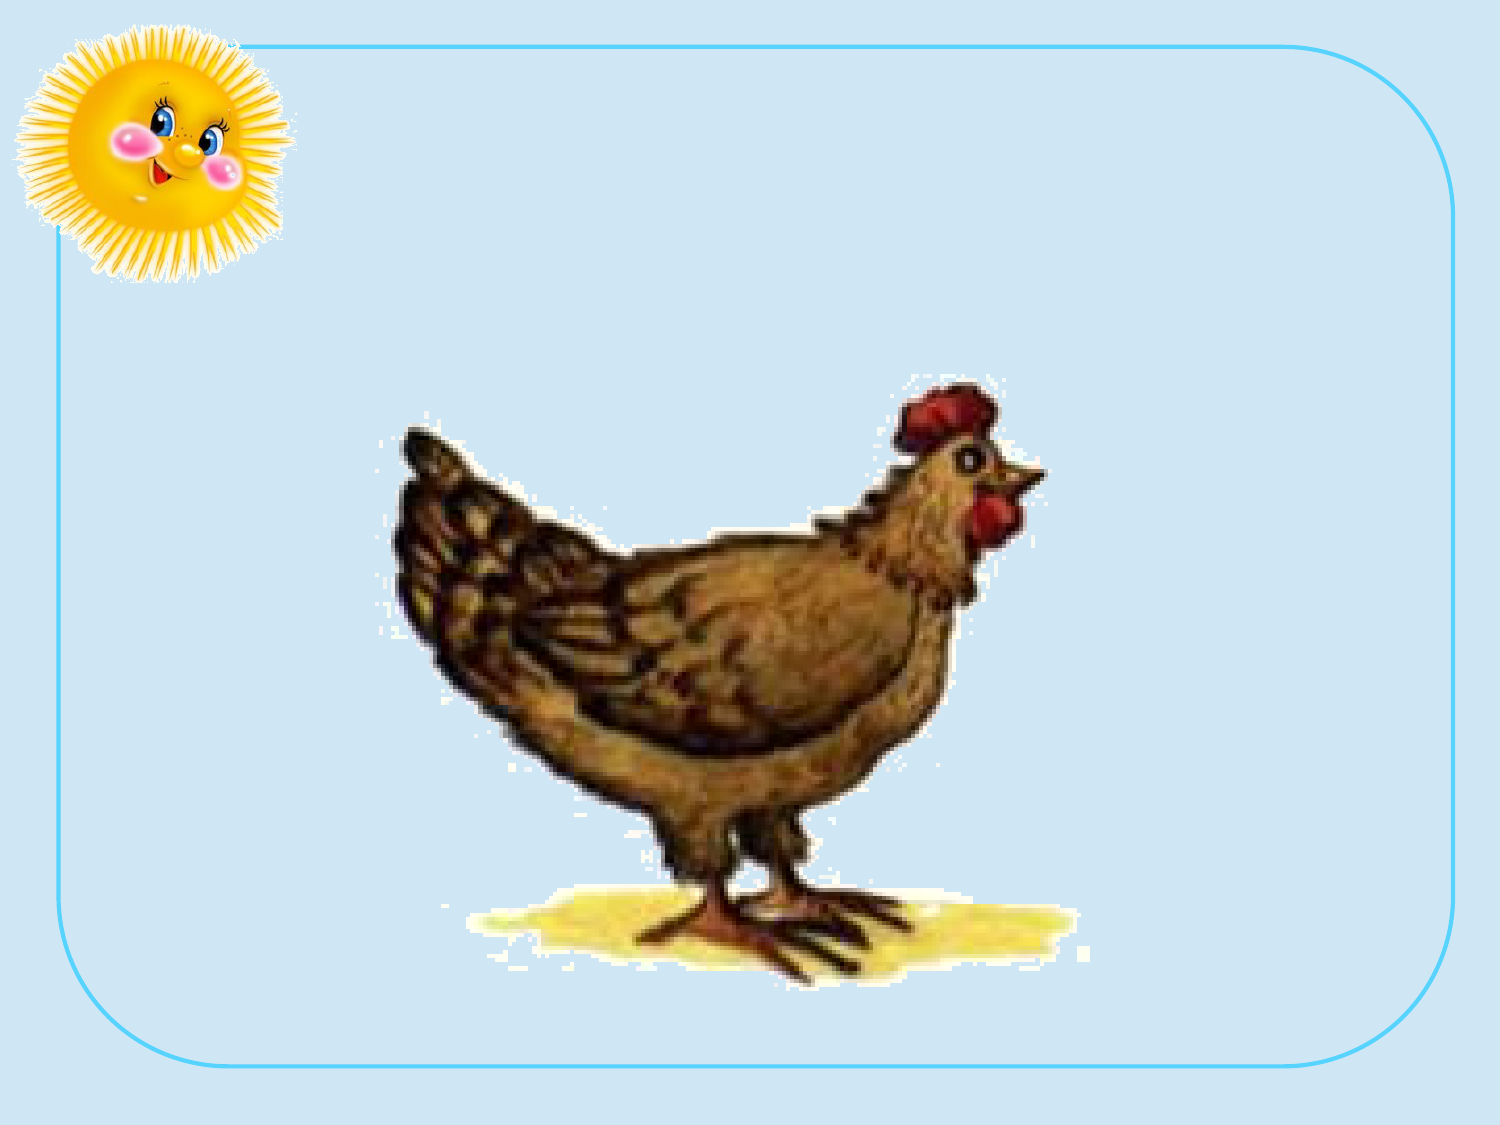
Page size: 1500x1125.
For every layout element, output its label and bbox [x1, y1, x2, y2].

picture [11, 11, 340, 340]
picture [375, 374, 1090, 997]
